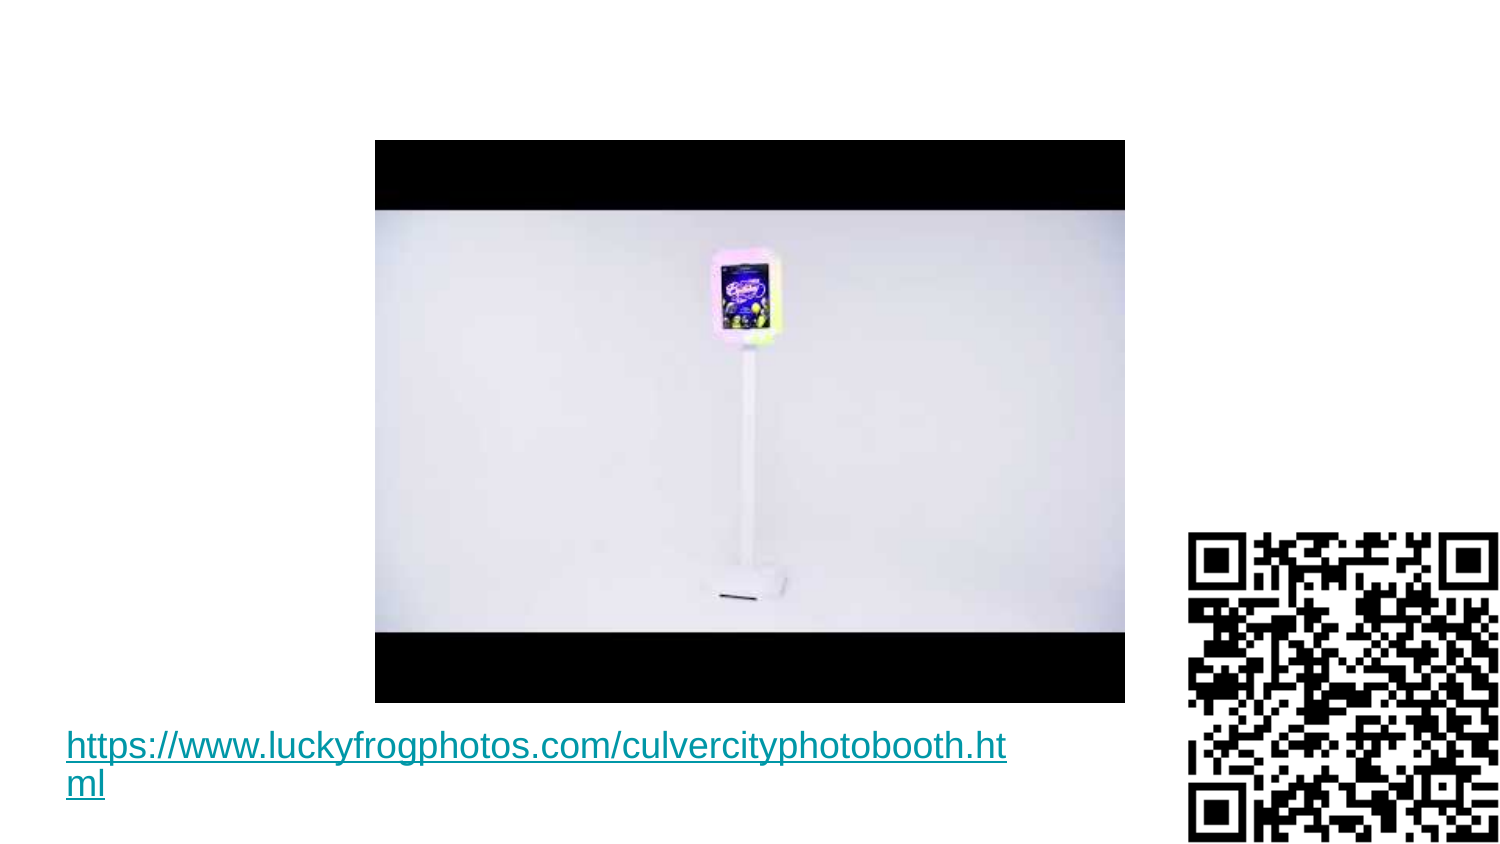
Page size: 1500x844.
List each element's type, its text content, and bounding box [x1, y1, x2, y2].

picture [1187, 531, 1500, 844]
picture [375, 140, 1125, 704]
list https://www.luckyfrogphotos.com/culvercityphotobooth.html [51, 694, 1036, 794]
